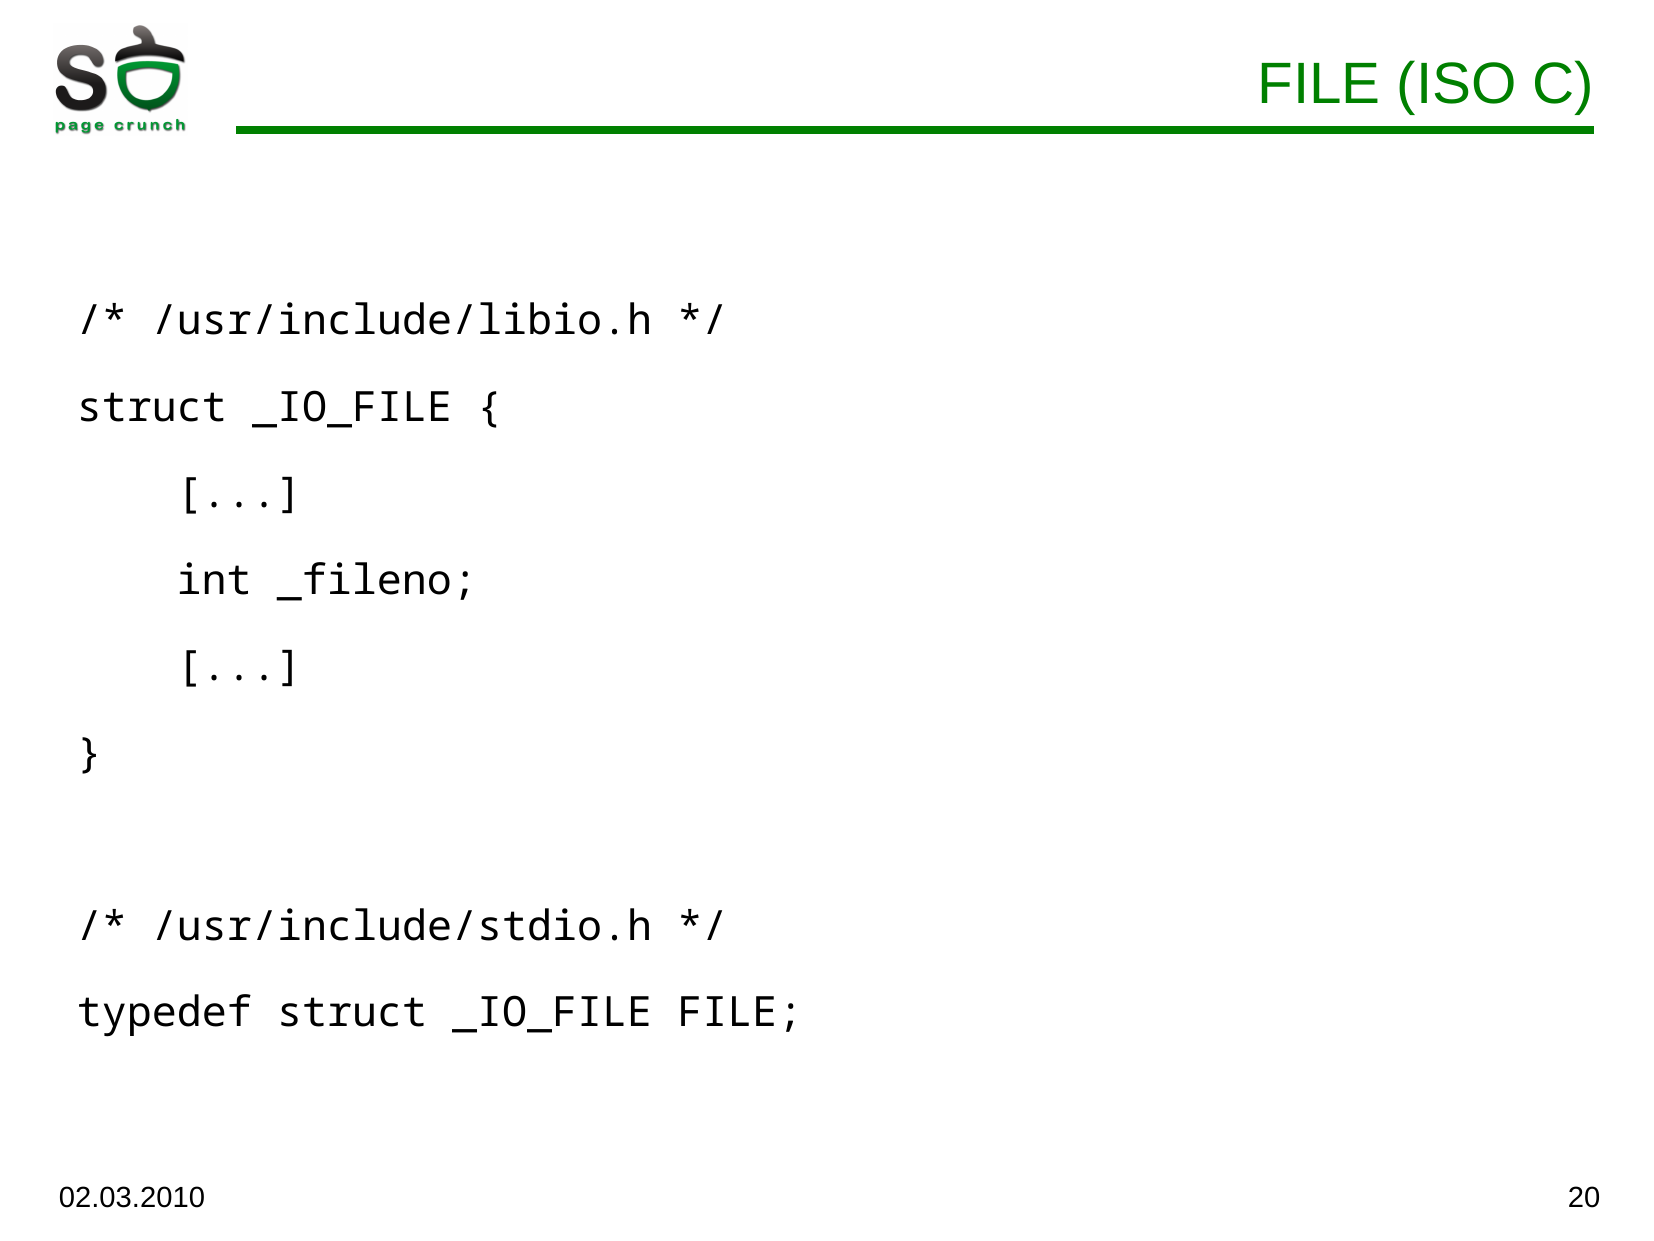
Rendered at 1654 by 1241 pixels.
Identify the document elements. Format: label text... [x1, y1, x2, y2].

picture [53, 23, 188, 136]
list /* /usr/include/libio.h */ struct _IO_FILE { [...] int _fileno; [...] } /* /usr/include/stdio.h */ typedef struct _IO_FILE FILE; [59, 177, 1595, 1152]
title FILE (ISO C) [236, 49, 1595, 119]
